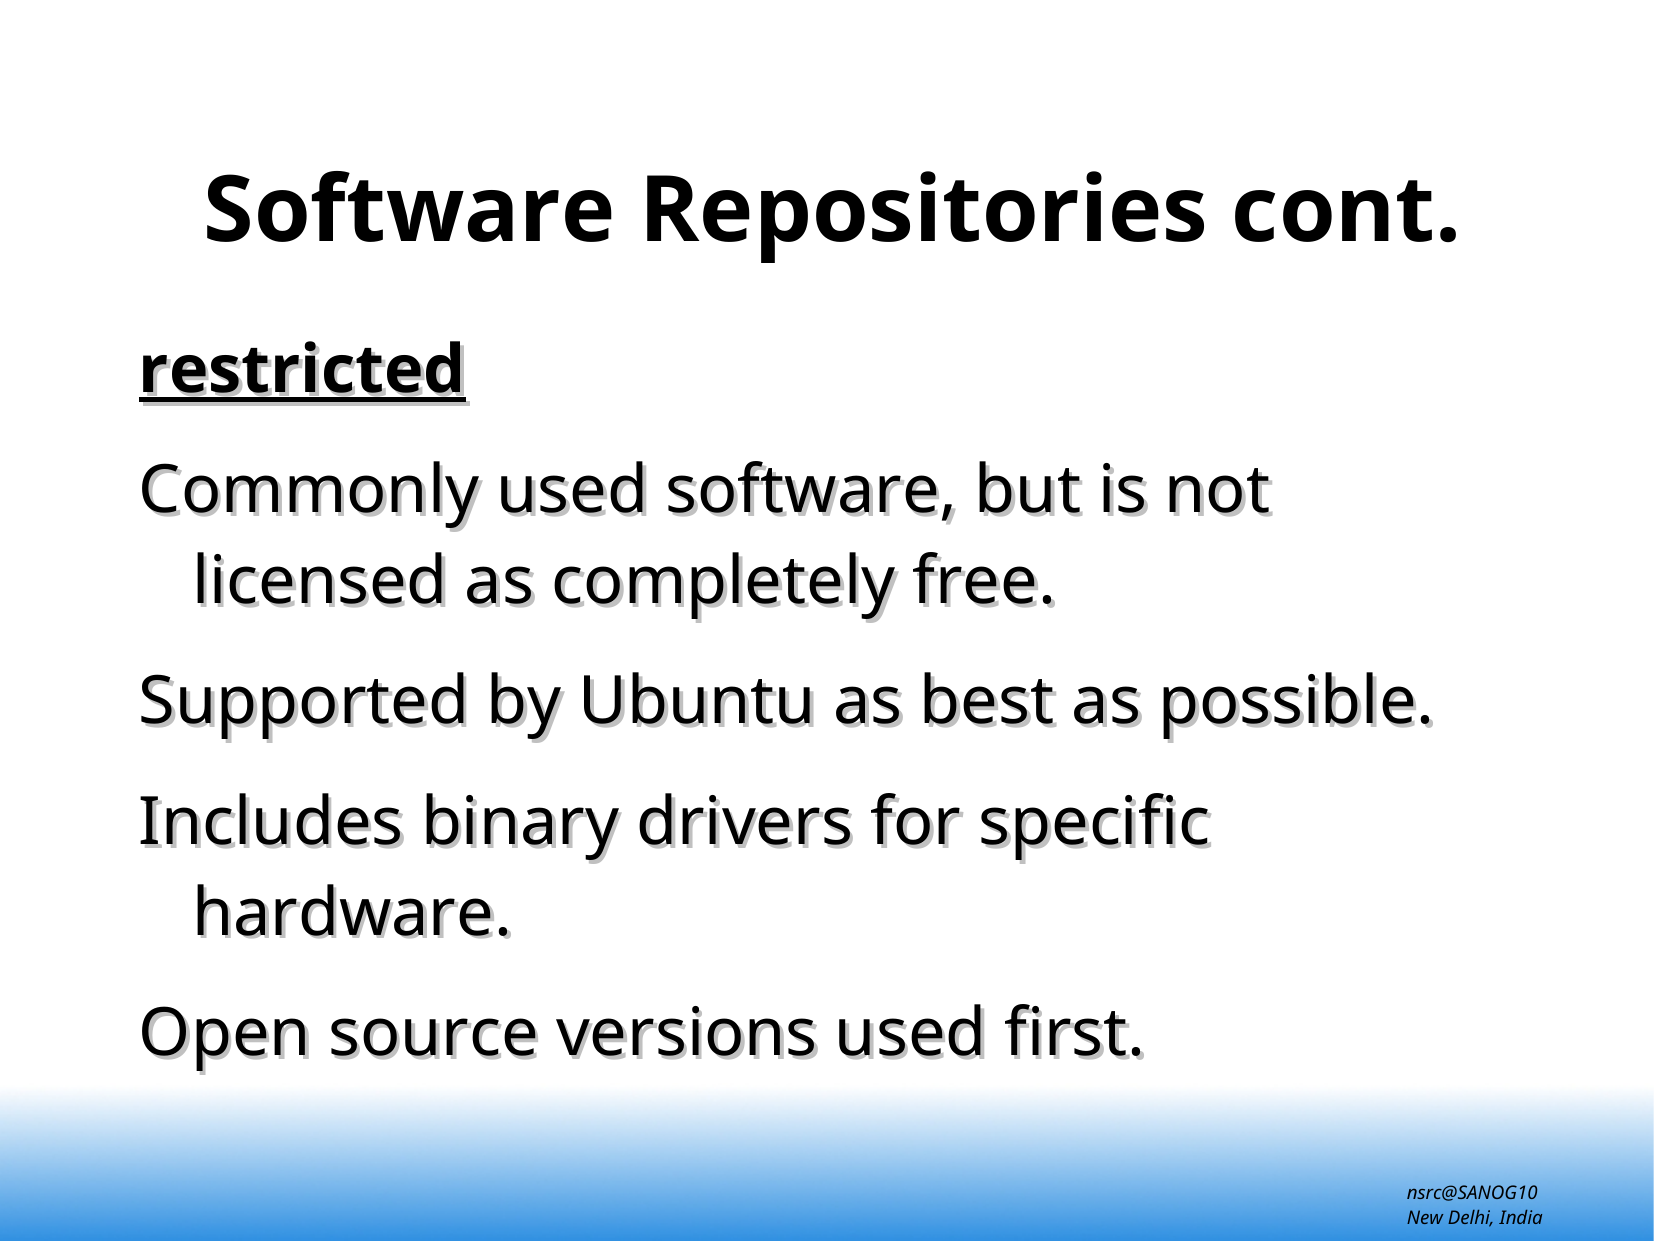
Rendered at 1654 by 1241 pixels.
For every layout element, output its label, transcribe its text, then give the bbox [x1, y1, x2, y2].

picture [0, 1083, 1654, 1241]
list restricted Commonly used software, but is not licensed as completely free. Supported by Ubuntu as best as possible. Includes binary drivers for specific hardware. Open source versions used first. [121, 321, 1534, 1104]
title Software Repositories cont. [109, 102, 1558, 310]
